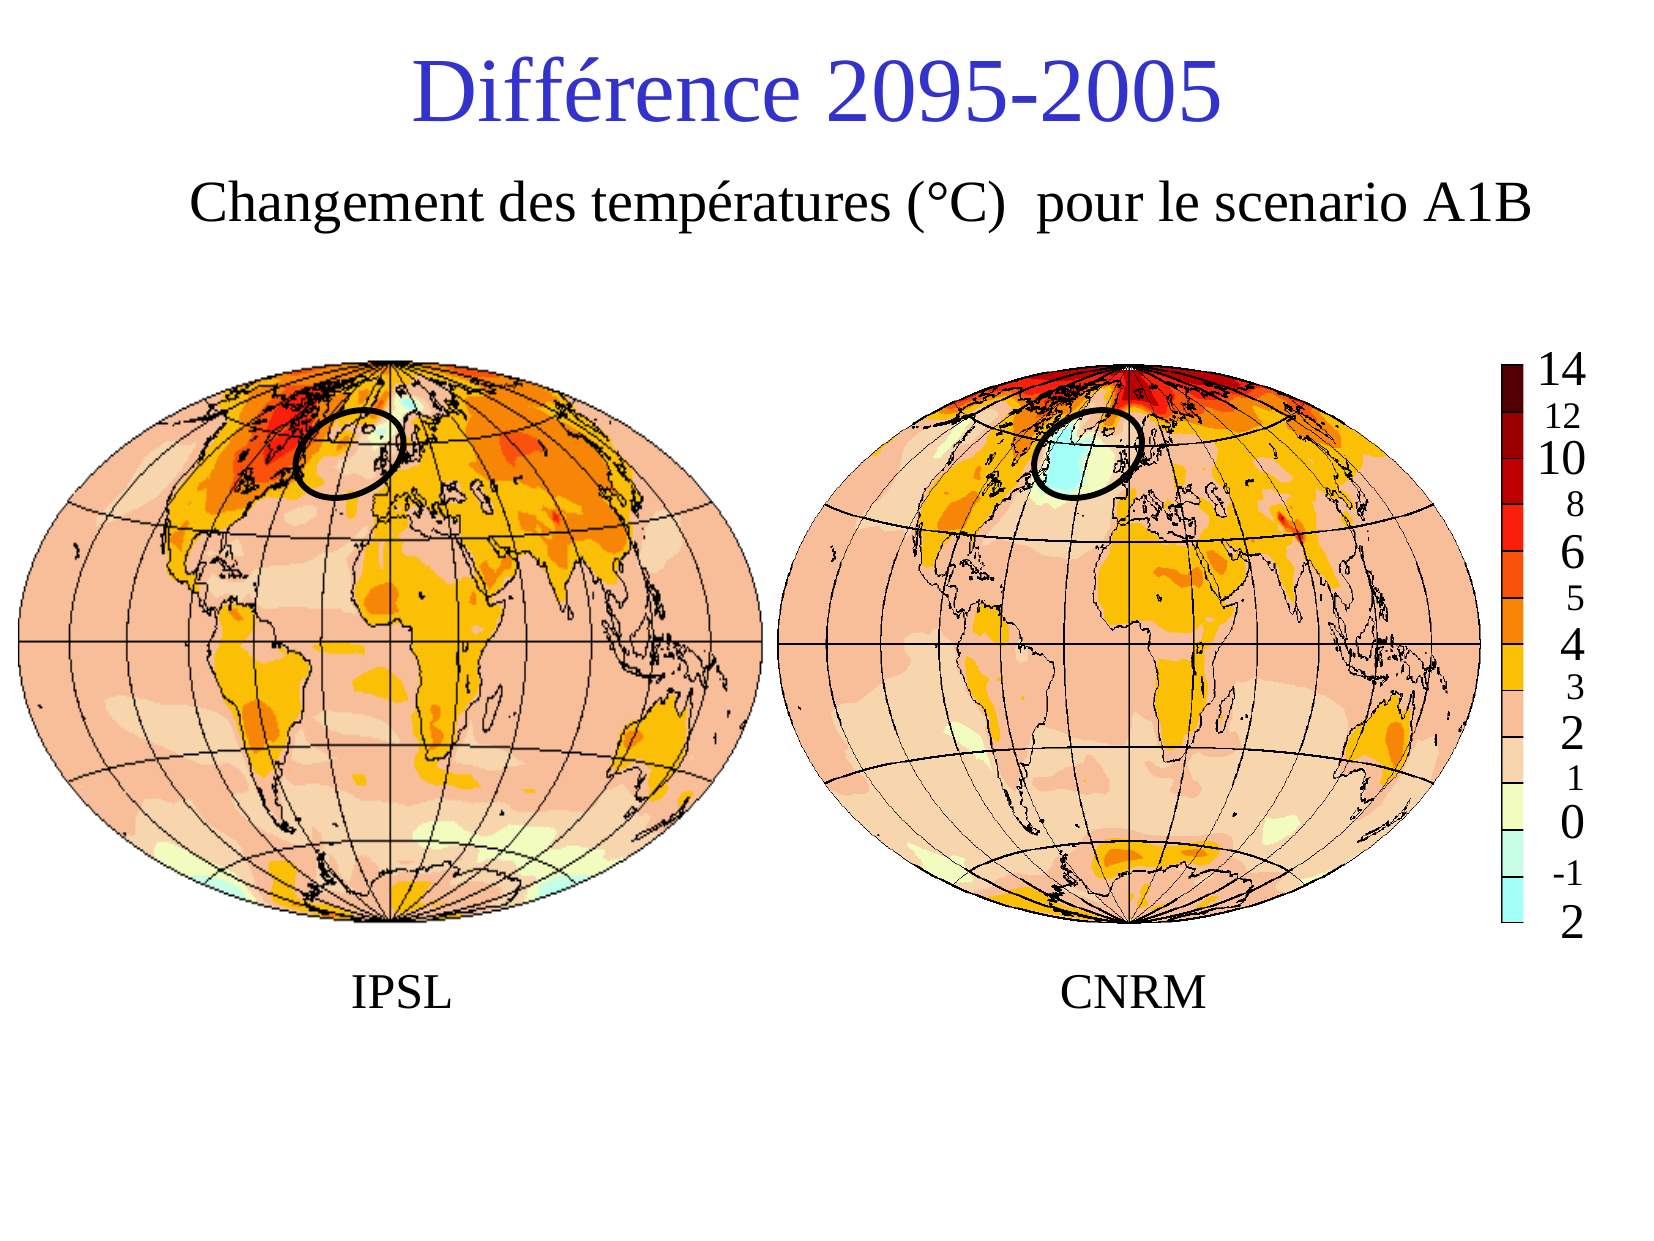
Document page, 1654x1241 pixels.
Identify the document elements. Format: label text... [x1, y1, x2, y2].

picture [17, 322, 1524, 1042]
text_box 3 [1566, 660, 1622, 708]
text_box 12 [1543, 402, 1586, 437]
text_box CNRM [751, 964, 1516, 1069]
text_box [1537, 491, 1616, 1070]
text_box 10 [1536, 429, 1592, 491]
text_box 2 [1560, 705, 1615, 766]
text_box 14 [1536, 341, 1592, 402]
text_box [1537, 402, 1543, 429]
text_box 2 [1560, 894, 1615, 955]
text_box -1 [1552, 845, 1610, 894]
text_box 8 [1566, 476, 1622, 525]
text_box 1 [1566, 751, 1622, 800]
text_box 4 [1560, 617, 1615, 678]
text_box IPSL [16, 964, 751, 1069]
text_box Changement des températures (°C) pour le scenario A1B [96, 166, 1558, 313]
text_box 6 [1560, 524, 1615, 585]
text_box 0 [1560, 794, 1615, 855]
text_box 5 [1566, 570, 1622, 619]
text_box Différence 2095-2005 [104, 13, 1531, 168]
text_box [1537, 298, 1616, 476]
